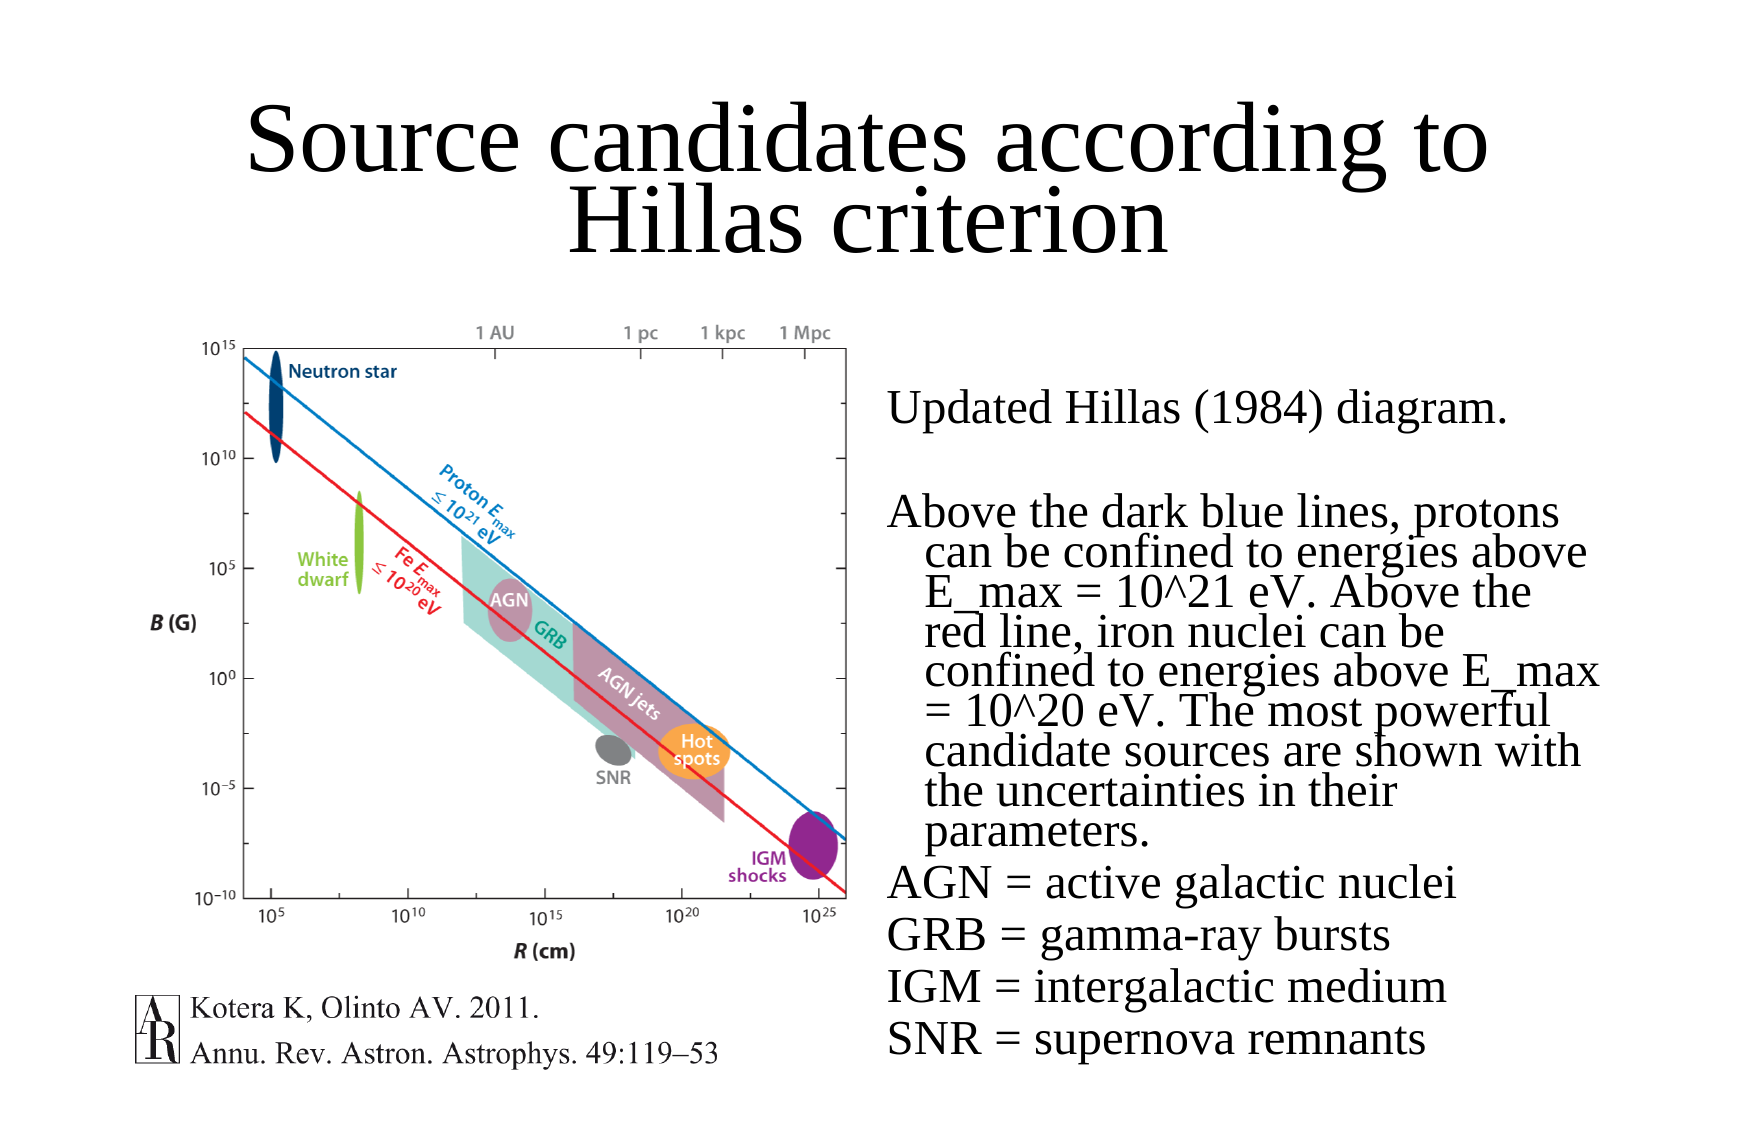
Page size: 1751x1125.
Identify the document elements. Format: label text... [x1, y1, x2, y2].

picture [135, 324, 847, 1070]
list Updated Hillas (1984) diagram. Above the dark blue lines, protons can be confined to energies above E_max = 10^21 eV. Above the red line, iron nuclei can be confined to energies above E_max = 10^20 eV. The most powerful candidate sources are shown with the uncertainties in their parameters. AGN = active galactic nuclei GRB = gamma-ray bursts IGM = intergalactic medium SNR = supernova remnants [886, 324, 1607, 1070]
title Source candidates according to Hillas criterion [131, 65, 1606, 310]
